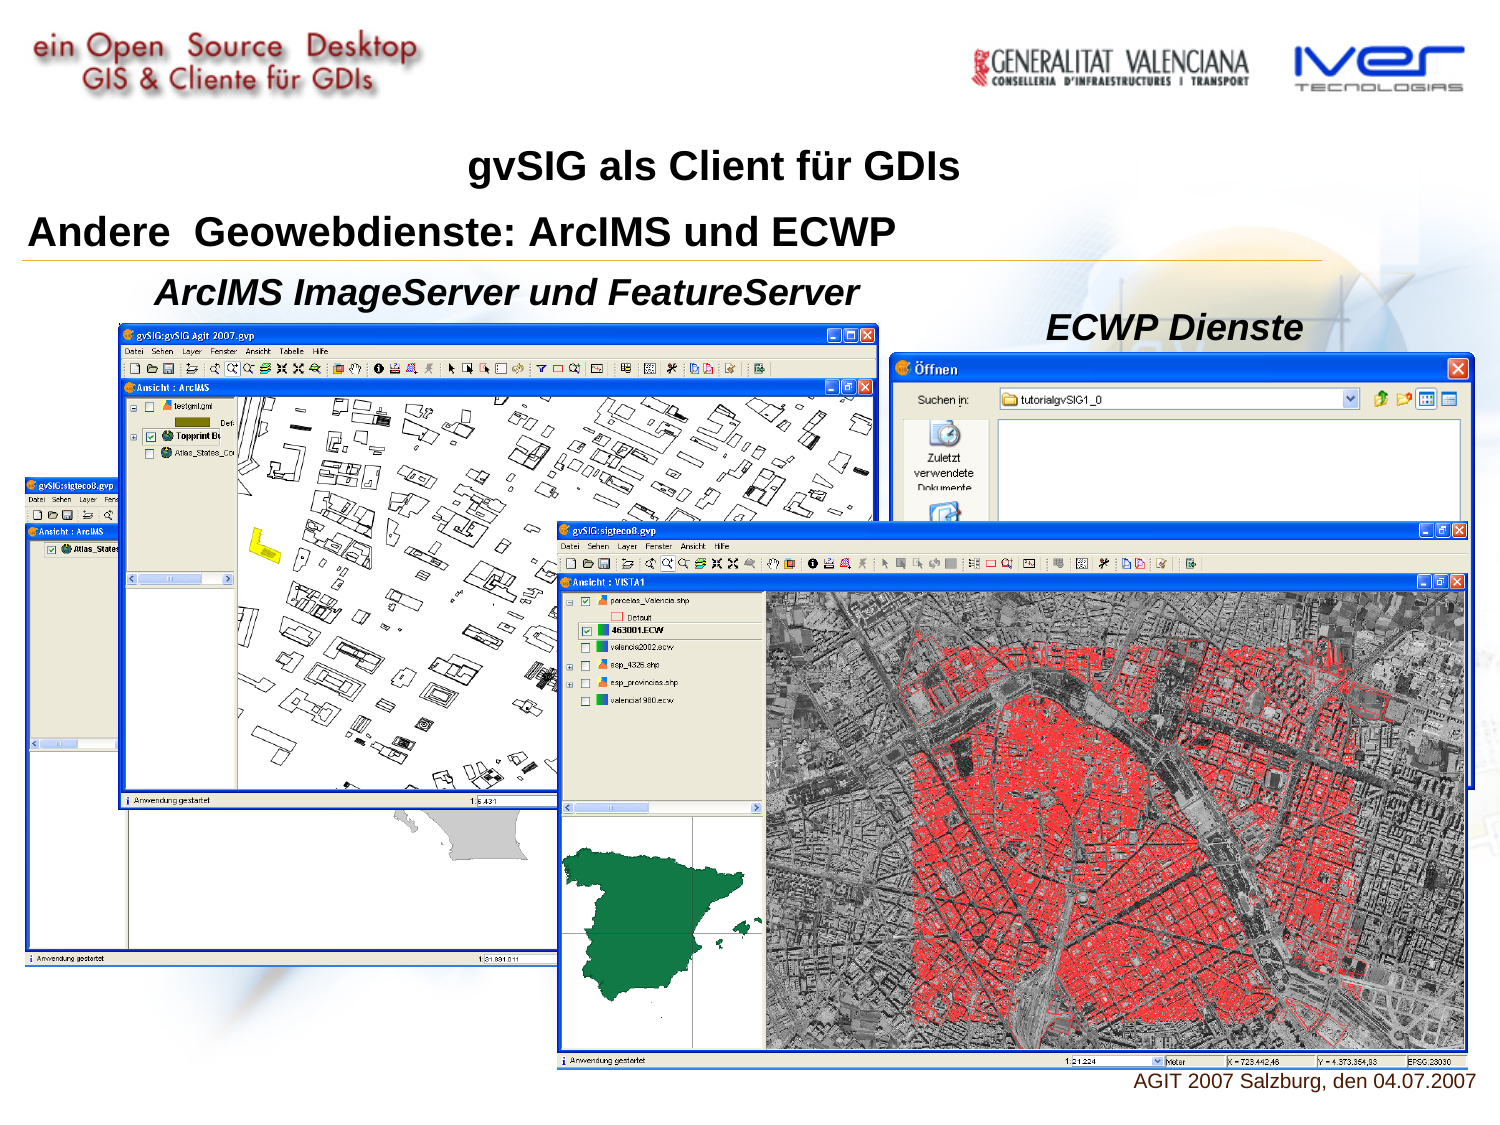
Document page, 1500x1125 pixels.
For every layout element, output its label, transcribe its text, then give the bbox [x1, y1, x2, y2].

text_box gvSIG als Client für GDIs [0, 137, 1429, 203]
text_box Andere Geowebdienste: ArcIMS und ECWP [12, 203, 1303, 263]
text_box AGIT 2007 Salzburg, den 04.07.2007 [1133, 1070, 1478, 1094]
text_box ECWP Dienste [1045, 308, 1328, 352]
picture [0, 5, 1500, 1125]
text_box ArcIMS ImageServer und FeatureServer [154, 273, 934, 317]
